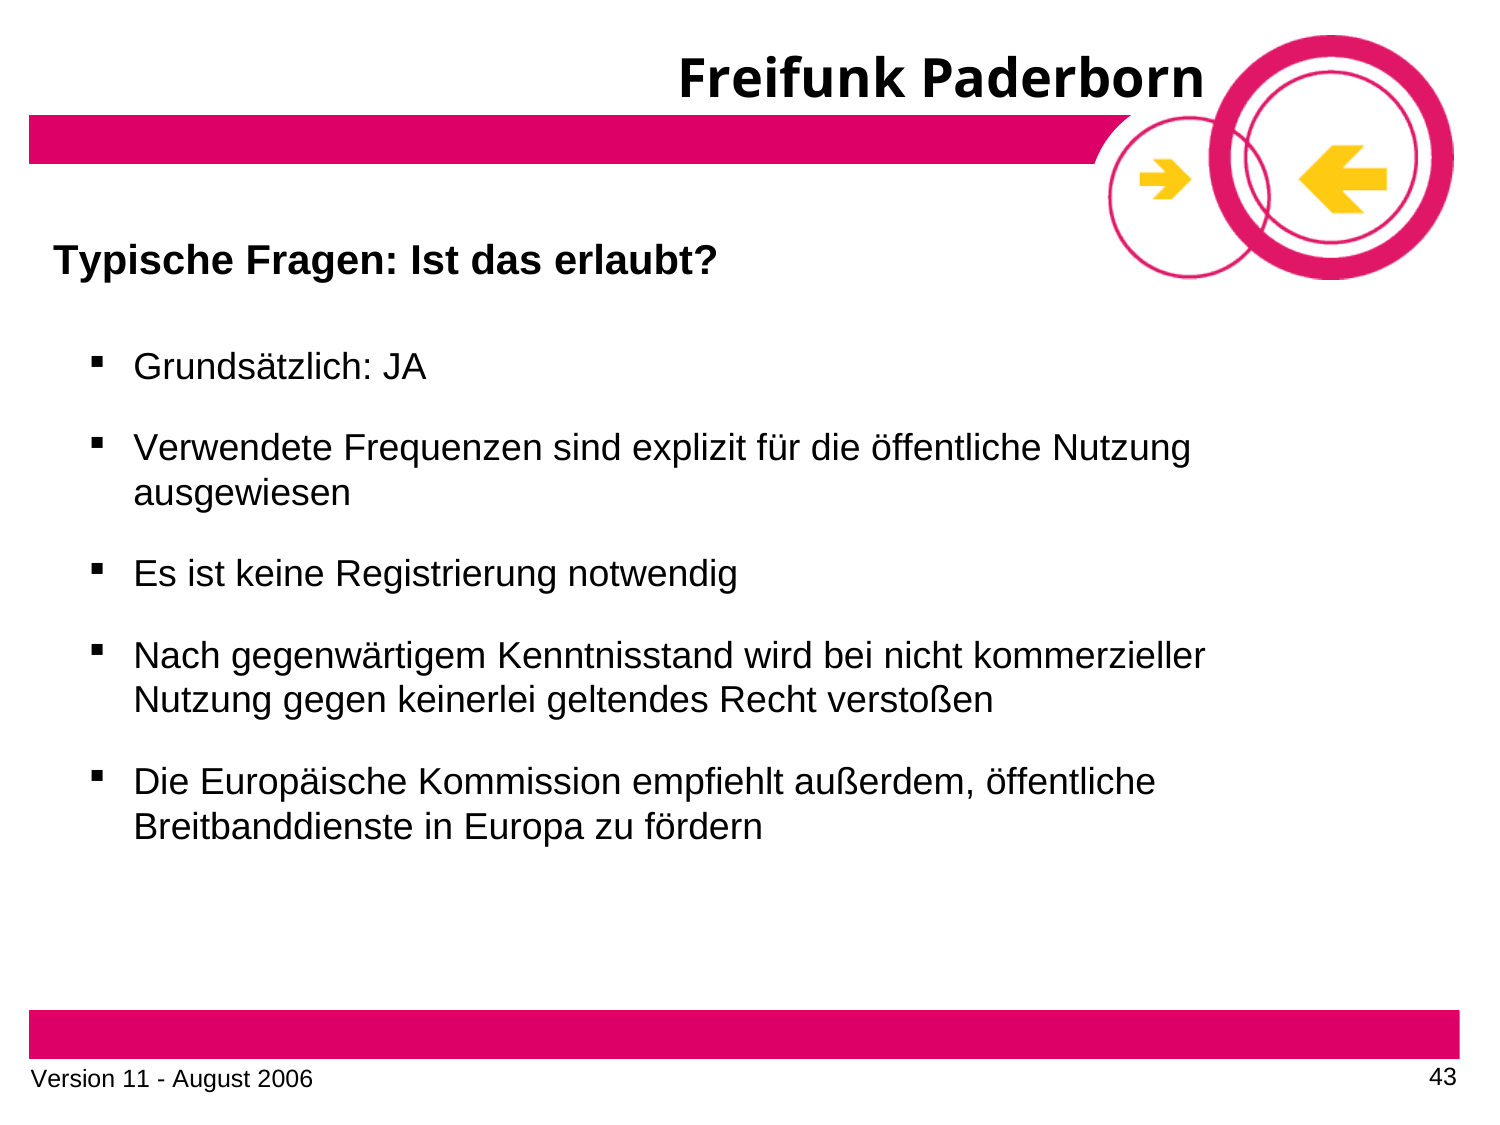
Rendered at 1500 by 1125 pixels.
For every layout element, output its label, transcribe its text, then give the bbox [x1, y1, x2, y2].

text_box Typische Fragen: Ist das erlaubt? [53, 233, 1046, 313]
picture [1107, 35, 1454, 280]
text_box Grundsätzlich: JA Verwendete Frequenzen sind explizit für die öffentliche Nutzung ausgewiesen Es ist keine Registrierung notwendig Nach gegenwärtigem Kenntnisstand wird bei nicht kommerzieller Nutzung gegen keinerlei geltendes Recht verstoßen Die Europäische Kommission empfiehlt außerdem, öffentliche Breitbanddienste in Europa zu fördern [59, 342, 1288, 980]
